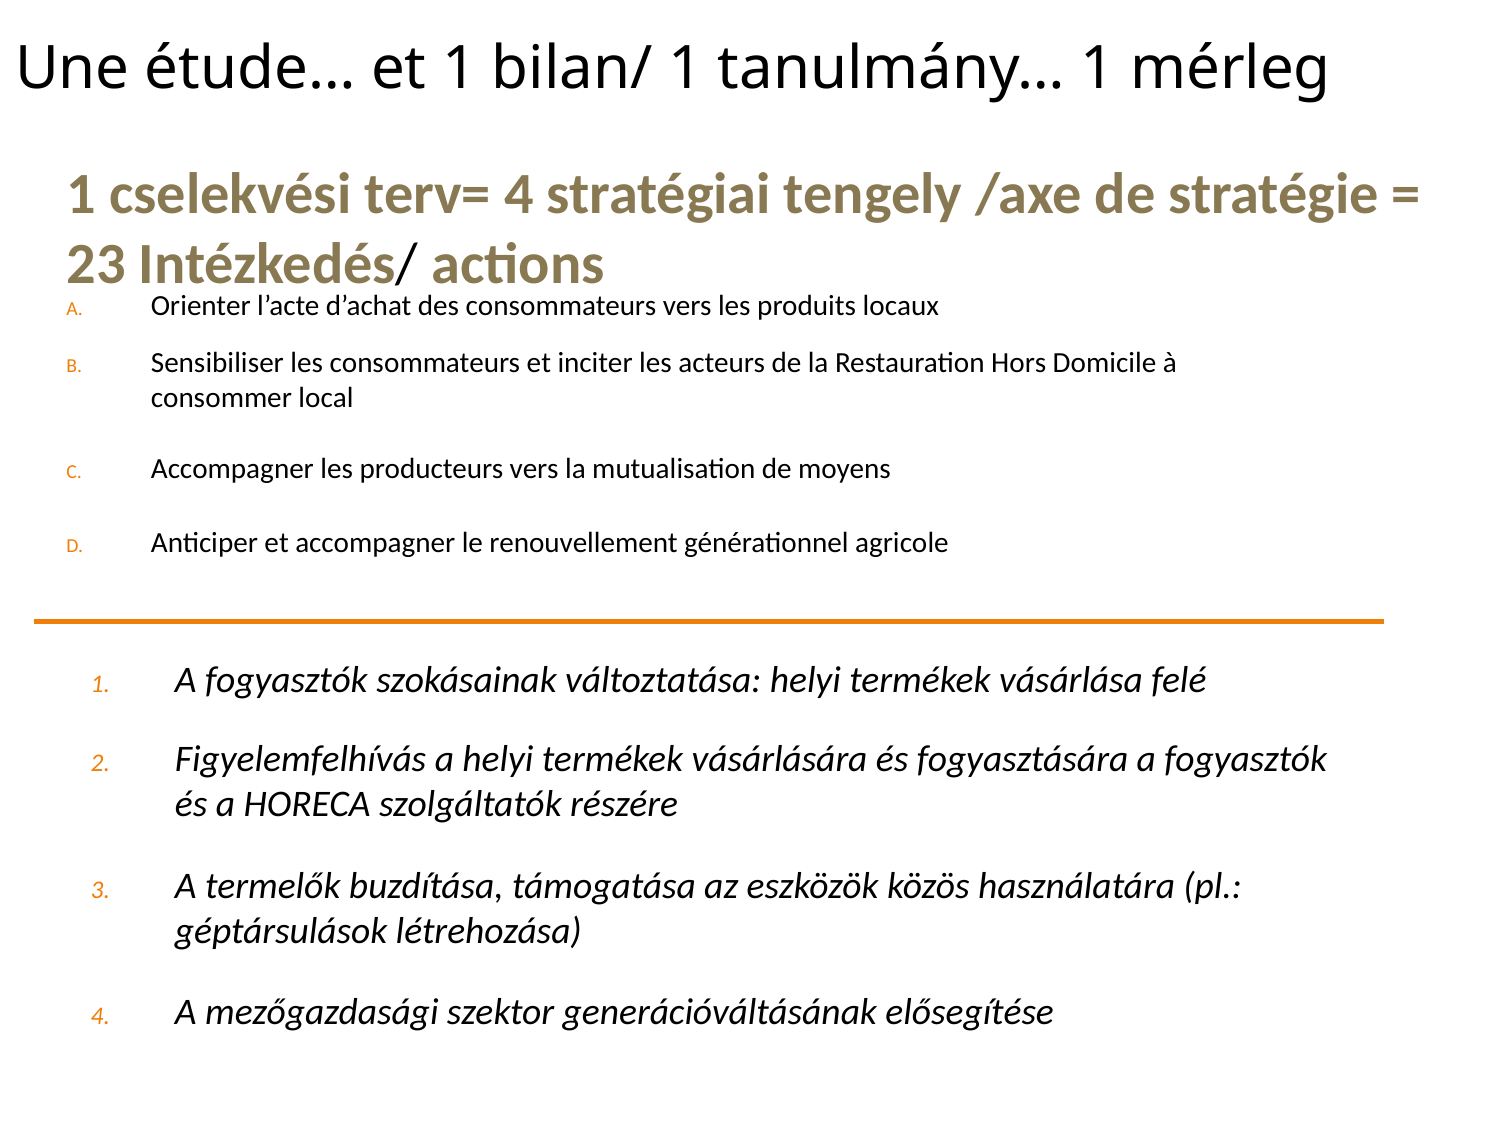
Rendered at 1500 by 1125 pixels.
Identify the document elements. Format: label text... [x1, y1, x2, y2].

list 1 cselekvési terv= 4 stratégiai tengely /axe de stratégie = 23 Intézkedés/ actions [33, 147, 1493, 313]
title Une étude… et 1 bilan/ 1 tanulmány… 1 mérleg [0, 2, 1350, 136]
text_box Orienter l’acte d’achat des consommateurs vers les produits locaux Sensibiliser les consommateurs et inciter les acteurs de la Restauration Hors Domicile à consommer local Accompagner les producteurs vers la mutualisation de moyens Anticiper et accompagner le renouvellement générationnel agricole [33, 278, 1273, 596]
text_box A fogyasztók szokásainak változtatása: helyi termékek vásárlása felé Figyelemfelhívás a helyi termékek vásárlására és fogyasztására a fogyasztók és a HORECA szolgáltatók részére A termelők buzdítása, támogatása az eszközök közös használatára (pl.: géptársulások létrehozása) A mezőgazdasági szektor generációváltásának elősegítése [57, 647, 1384, 1071]
